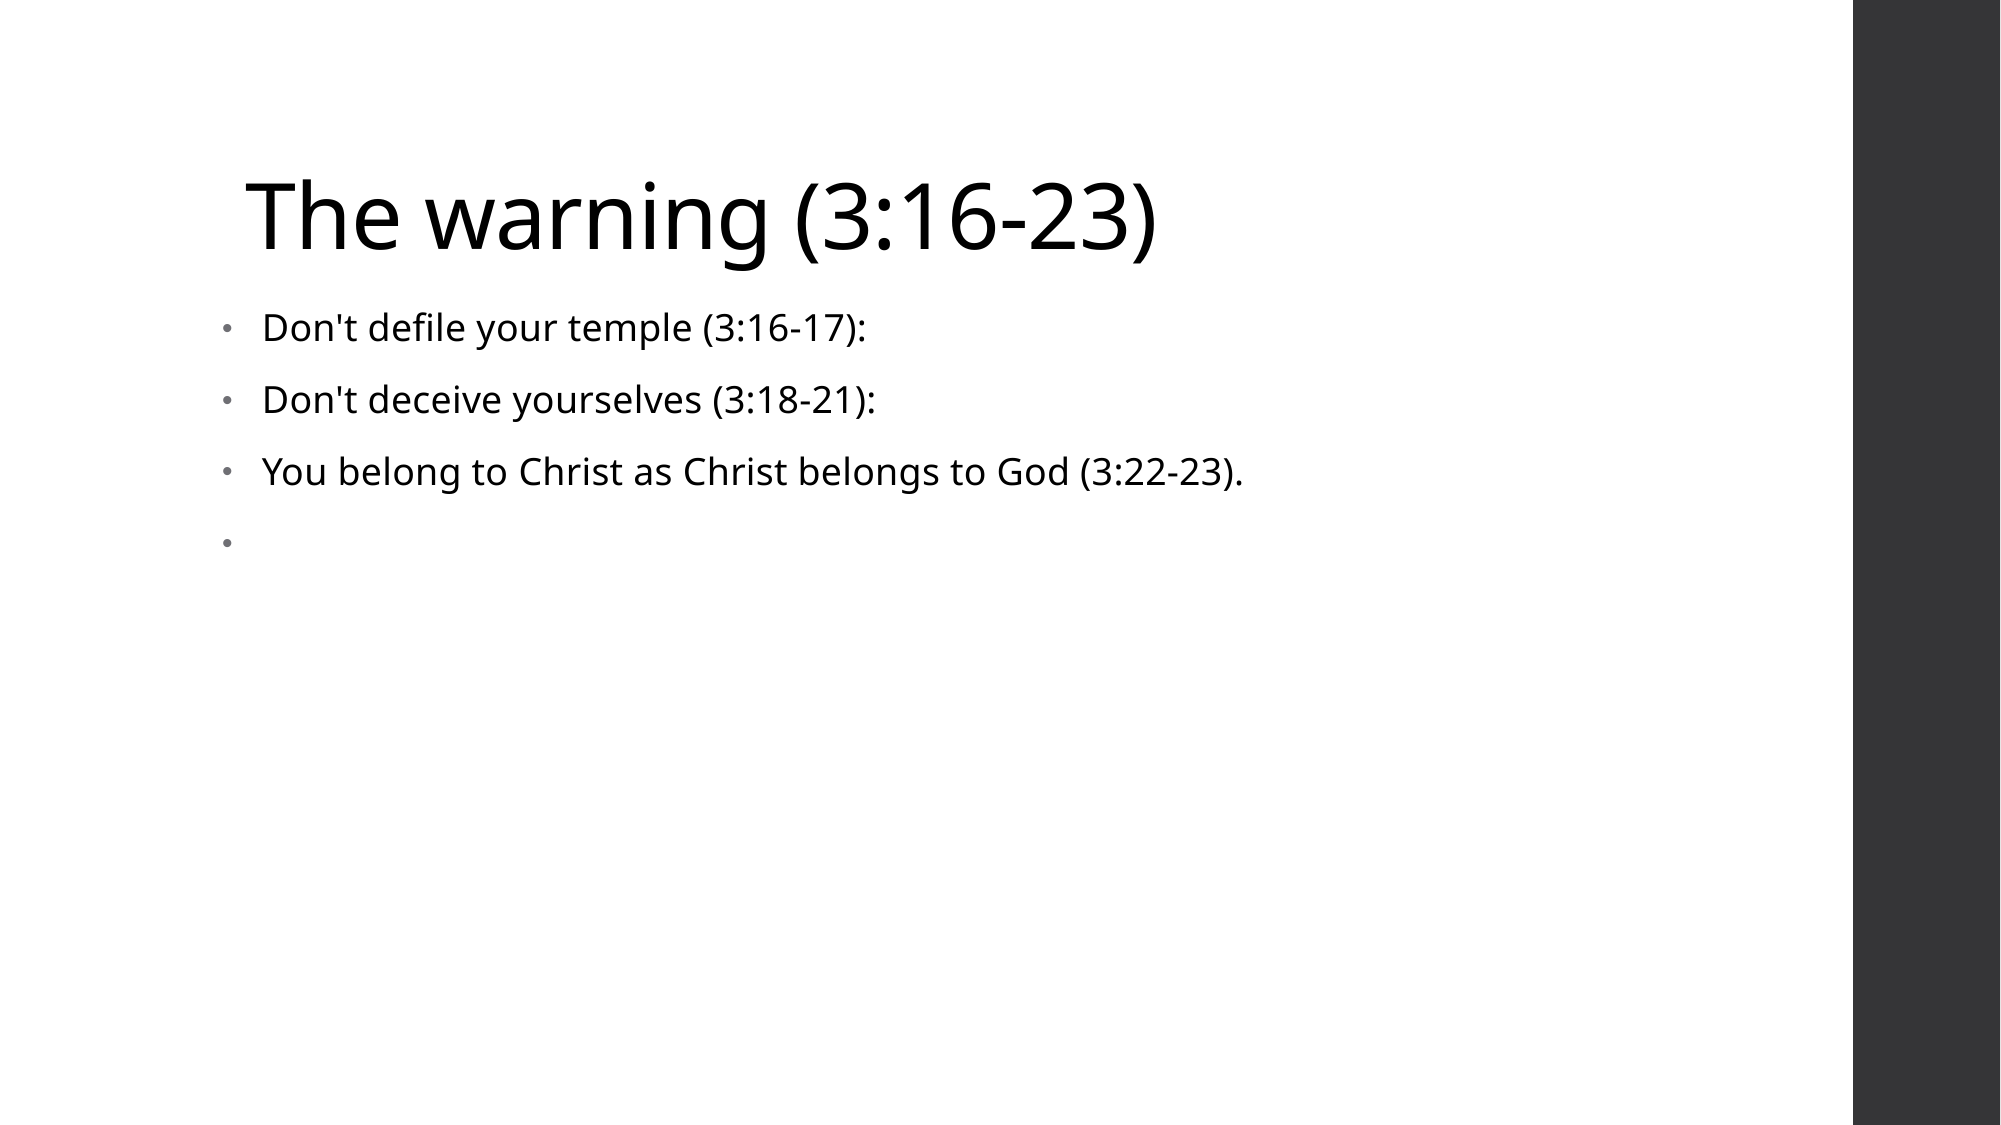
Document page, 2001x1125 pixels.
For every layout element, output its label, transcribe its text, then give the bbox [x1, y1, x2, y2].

title The warning (3:16-23) [206, 60, 1797, 278]
list Don't defile your temple (3:16-17): Don't deceive yourselves (3:18-21): You belong to Christ as Christ belongs to God (3:22-23). [206, 299, 1617, 1014]
